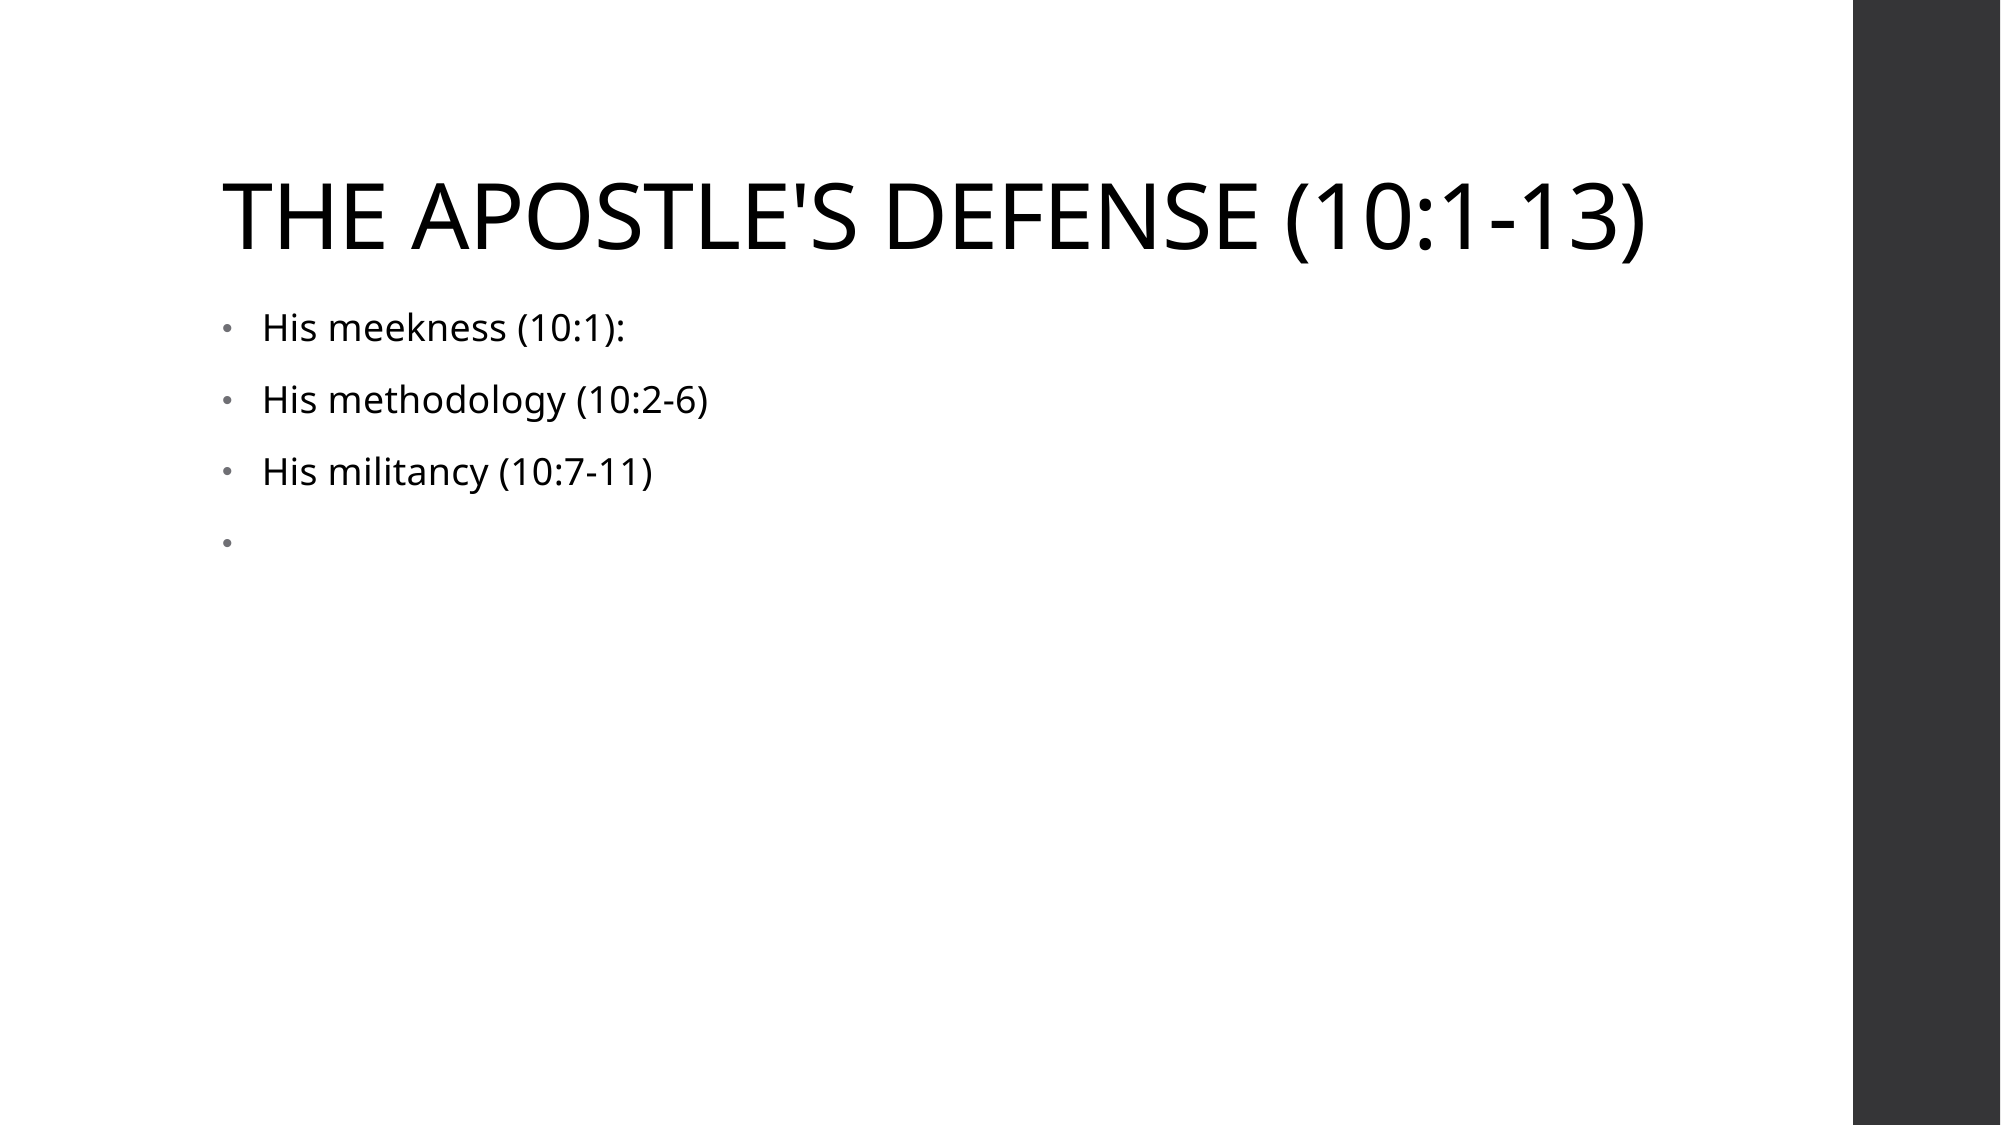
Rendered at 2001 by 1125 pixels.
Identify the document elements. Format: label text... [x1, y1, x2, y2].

title THE APOSTLE'S DEFENSE (10:1-13) [206, 60, 1797, 278]
list His meekness (10:1): His methodology (10:2-6) His militancy (10:7-11) [206, 299, 1617, 1014]
